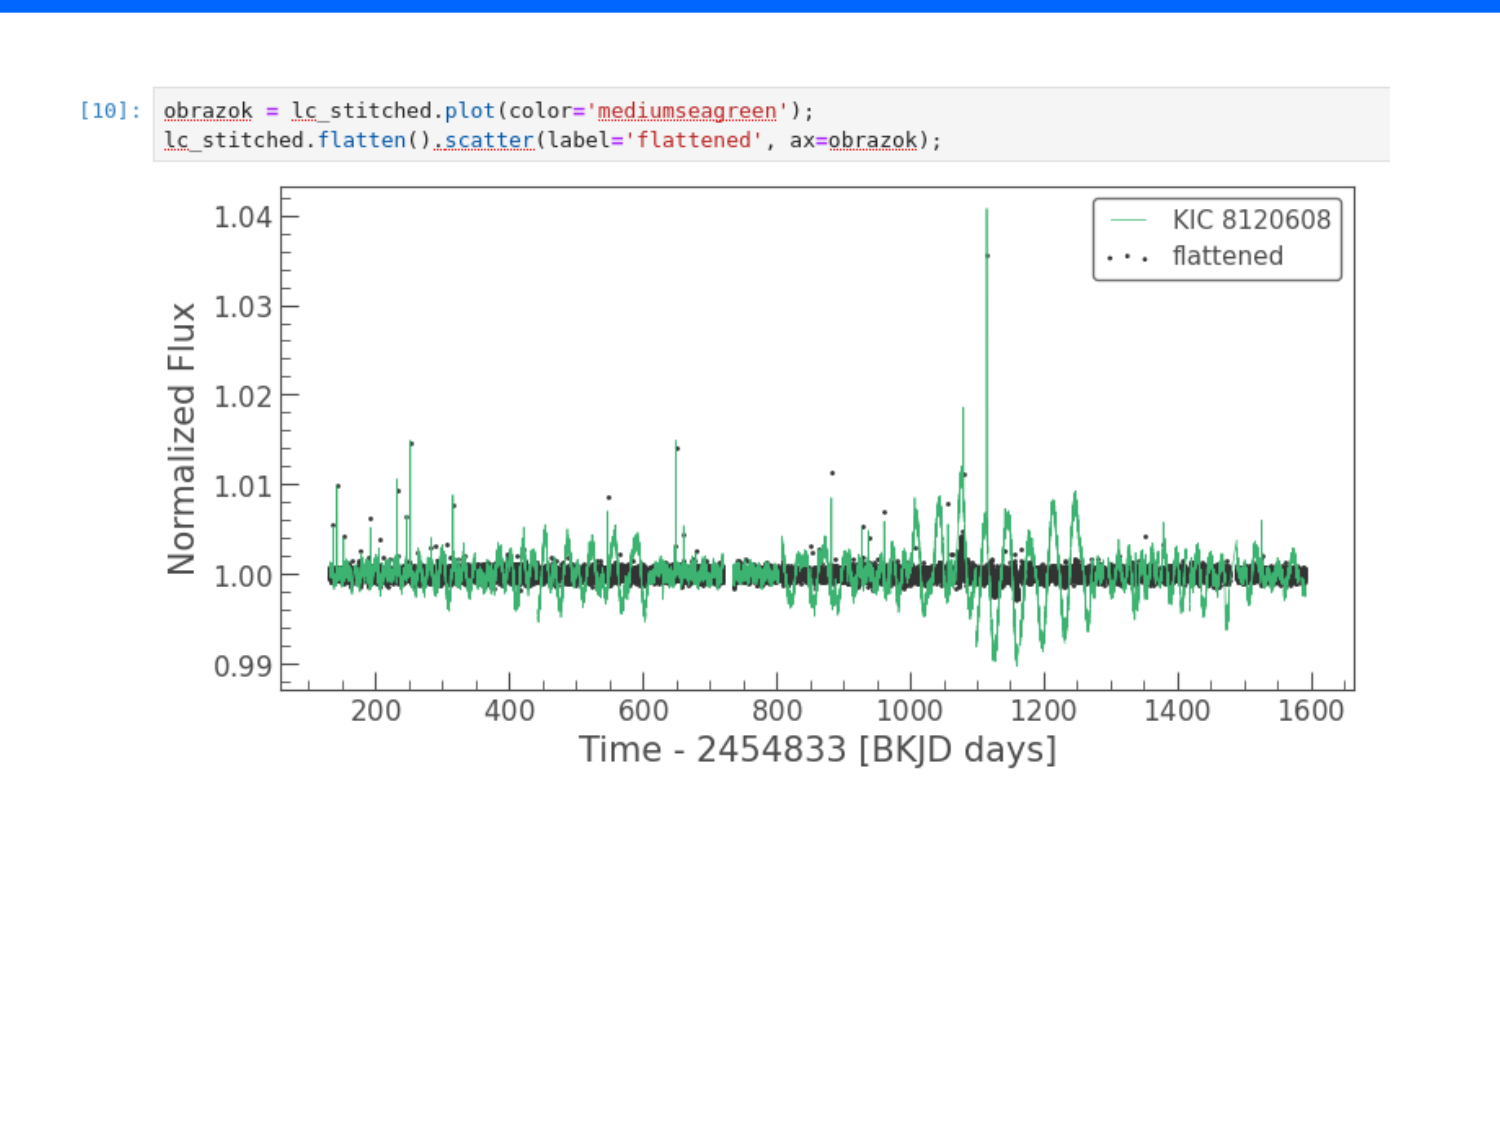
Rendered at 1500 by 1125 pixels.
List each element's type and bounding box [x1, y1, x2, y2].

picture [75, 74, 1390, 788]
